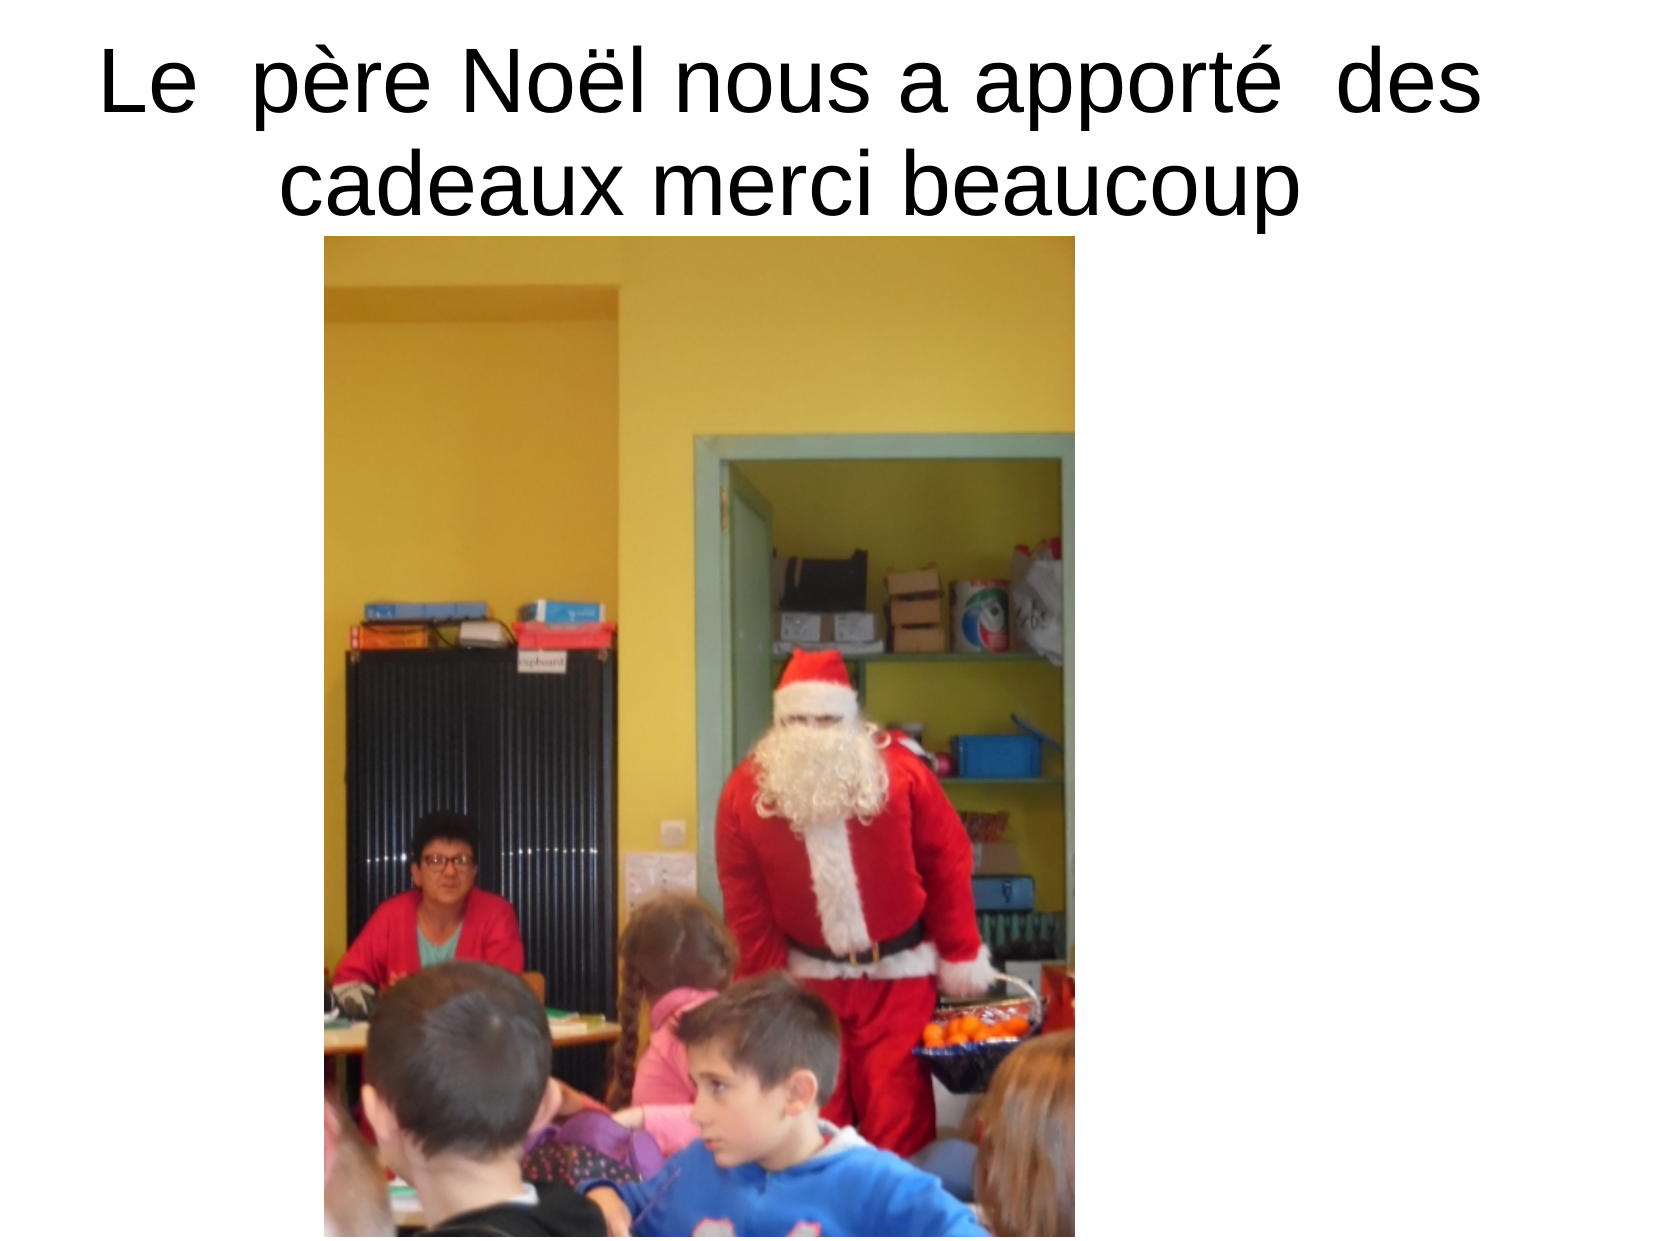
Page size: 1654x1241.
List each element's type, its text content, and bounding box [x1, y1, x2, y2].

title Le père Noël nous a apporté des cadeaux merci beaucoup [47, 29, 1536, 338]
picture [324, 236, 1075, 1237]
